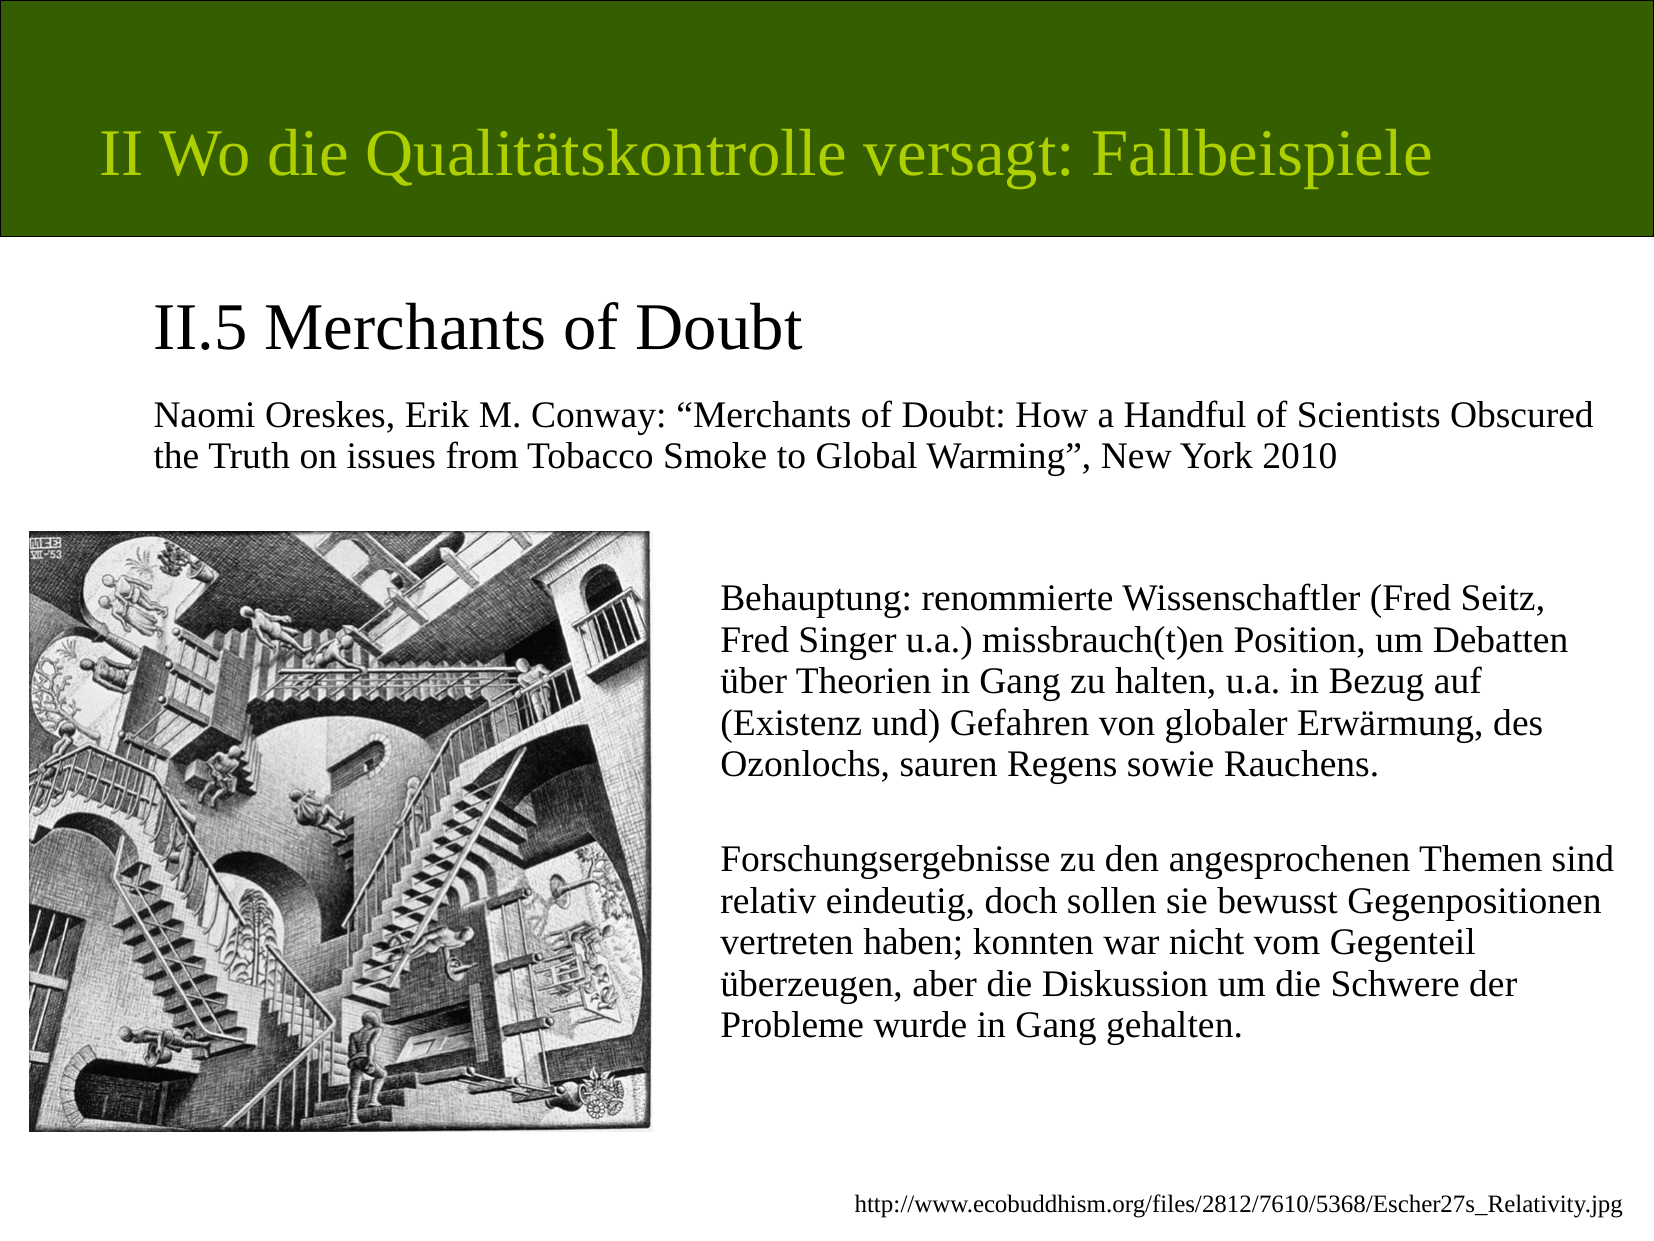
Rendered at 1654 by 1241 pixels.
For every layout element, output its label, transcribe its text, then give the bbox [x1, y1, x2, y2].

picture [29, 531, 653, 1132]
title II Wo die Qualitätskontrolle versagt: Fallbeispiele [82, 56, 1571, 250]
text_box [0, 0, 1654, 237]
list II.5 Merchants of Doubt Naomi Oreskes, Erik M. Conway: “Merchants of Doubt: How a Handful of Scientists Obscured the Truth on issues from Tobacco Smoke to Global Warming”, New York 2010 Behauptung: renommierte Wissenschaftler (Fred Seitz, Fred Singer u.a.) missbrauch(t)en Position, um Debatten über Theorien in Gang zu halten, u.a. in Bezug auf (Existenz und) Gefahren von globaler Erwärmung, des Ozonlochs, sauren Regens sowie Rauchens. Forschungsergebnisse zu den angesprochenen Themen sind relativ eindeutig, doch sollen sie bewusst Gegenpositionen vertreten haben; konnten war nicht vom Gegenteil überzeugen, aber die Diskussion um die Schwere der Probleme wurde in Gang gehalten. http://www.ecobuddhism.org/files/2812/7610/5368/Escher27s_Relativity.jpg [82, 290, 1625, 1236]
